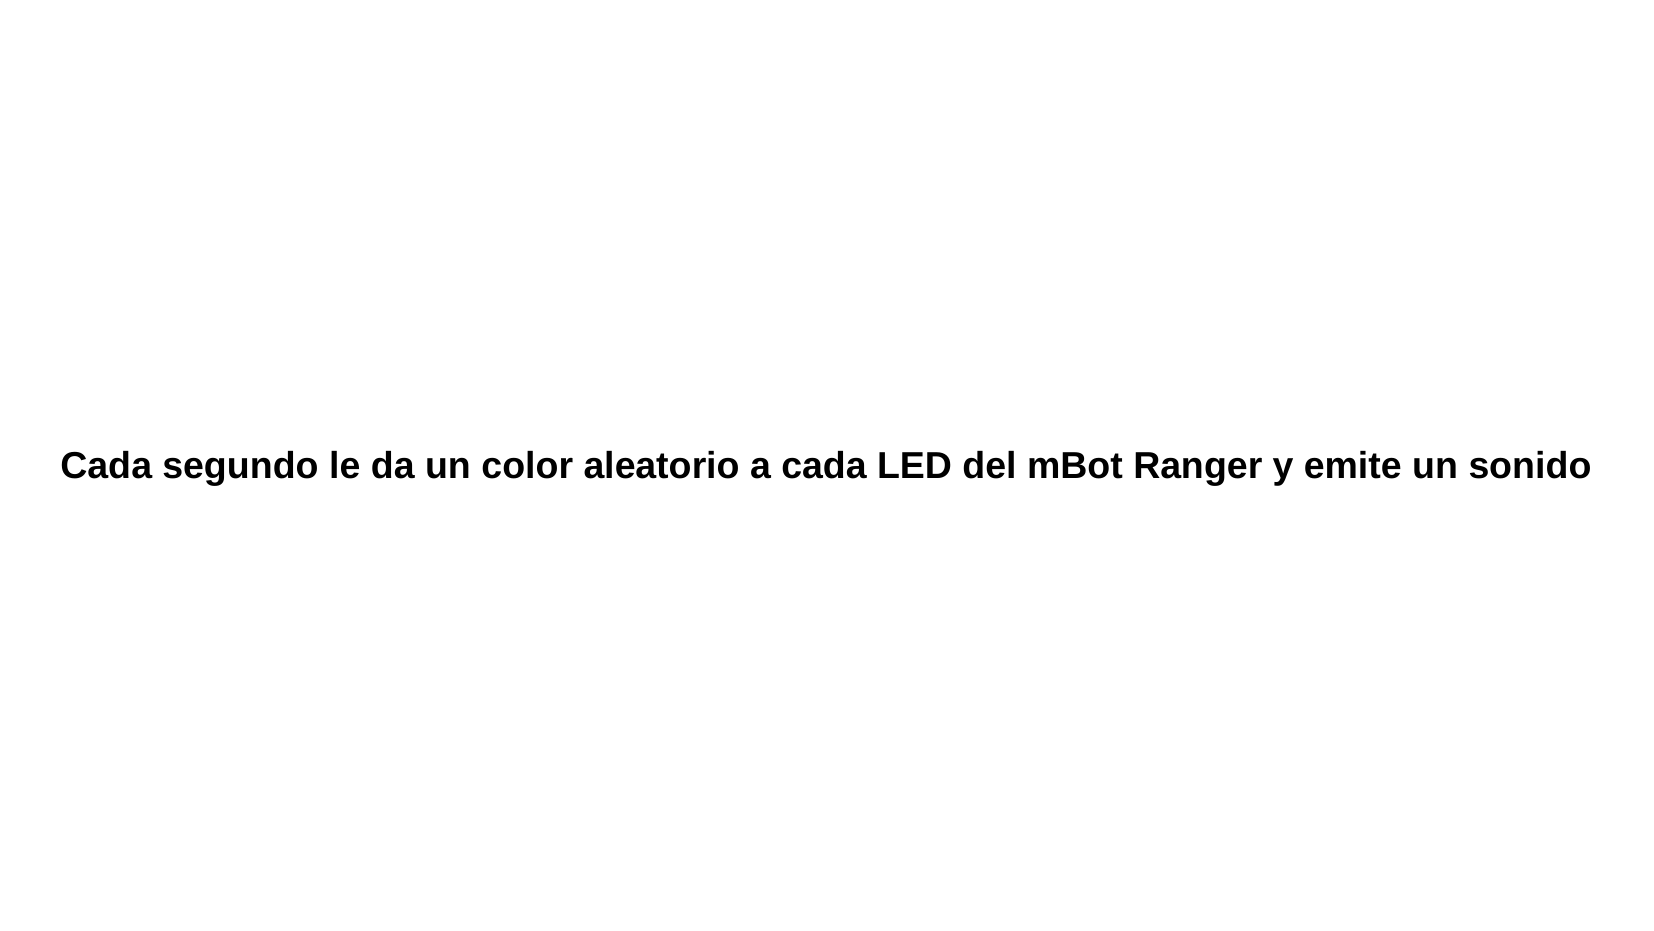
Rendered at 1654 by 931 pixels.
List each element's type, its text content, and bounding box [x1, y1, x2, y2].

text_box Cada segundo le da un color aleatorio a cada LED del mBot Ranger y emite un sonido [45, 436, 1609, 494]
